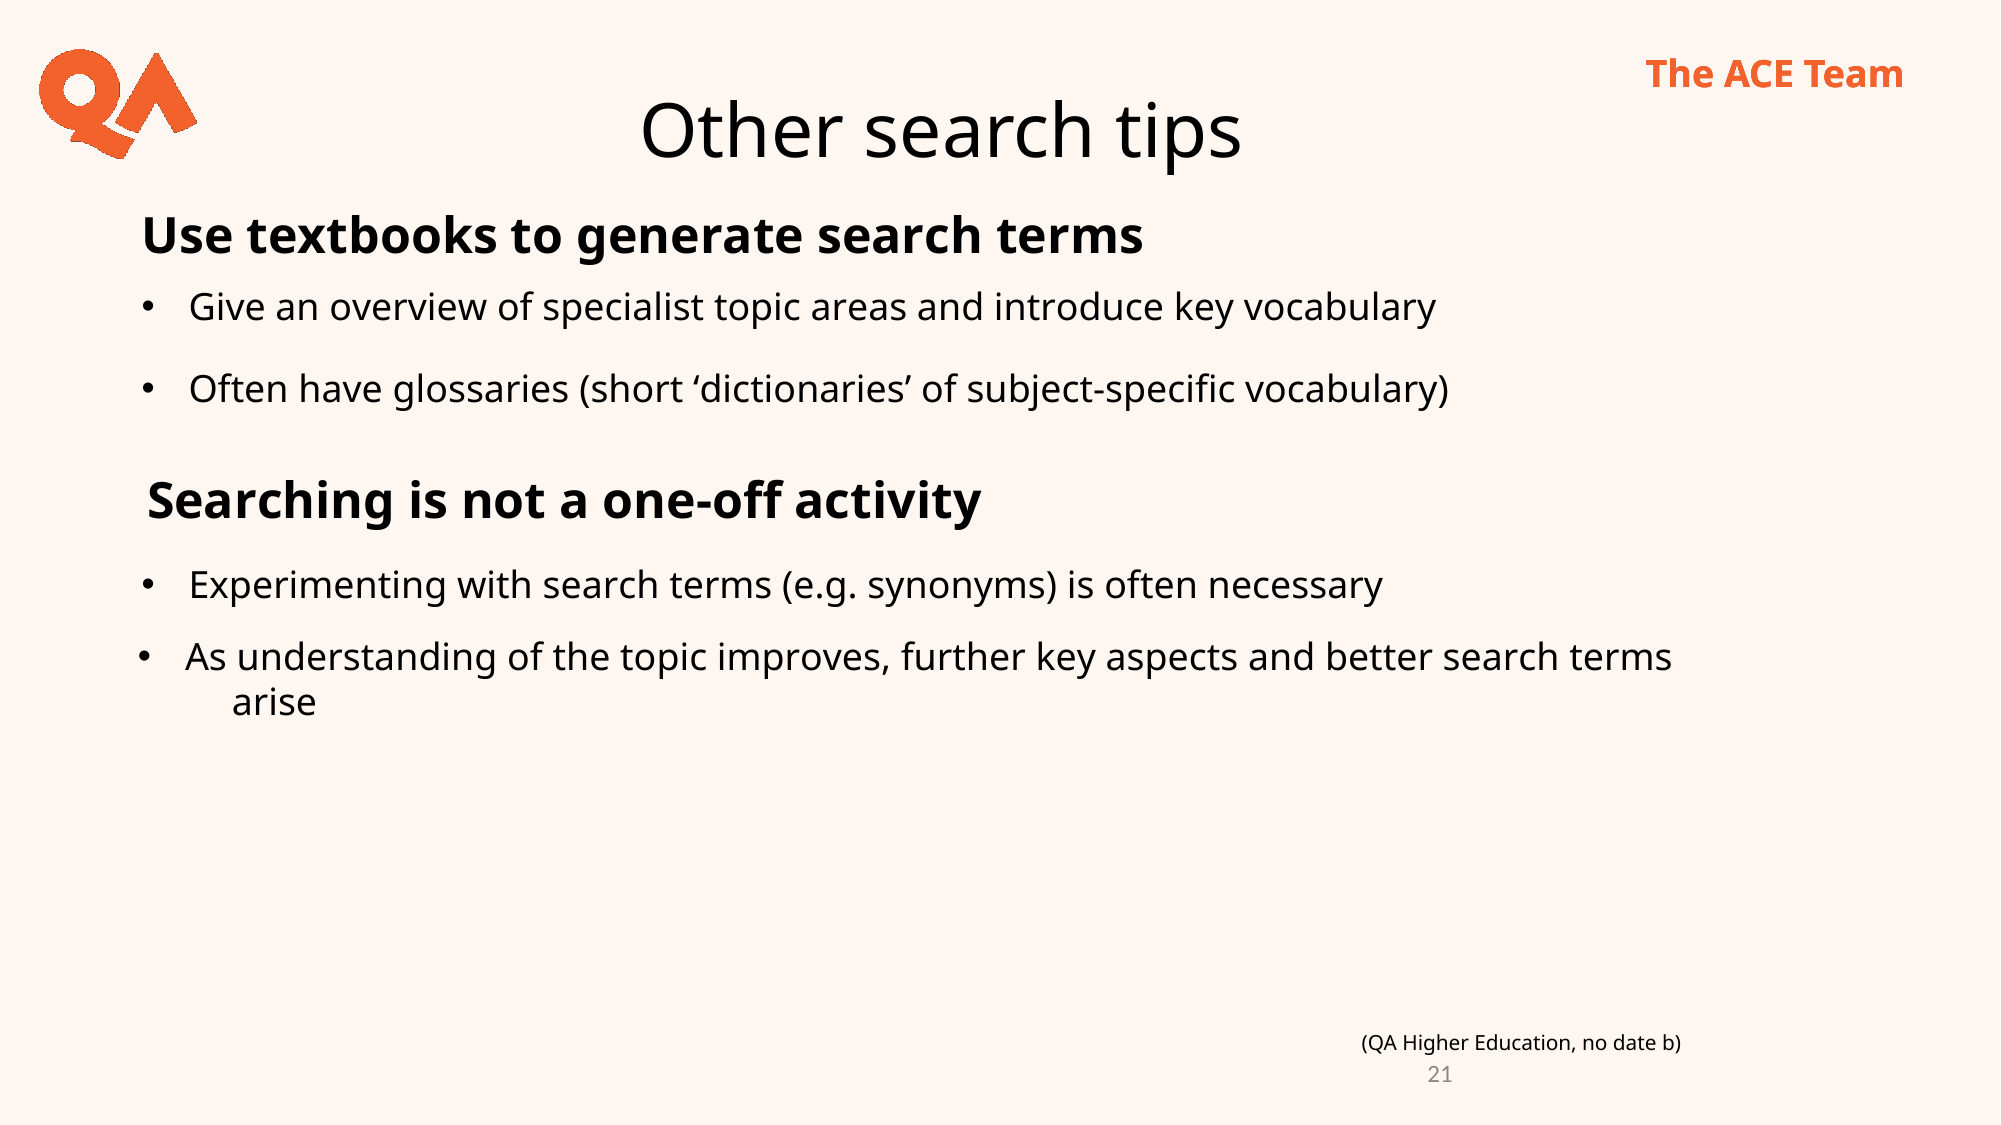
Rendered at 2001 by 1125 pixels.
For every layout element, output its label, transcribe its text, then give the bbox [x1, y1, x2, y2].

text_box Use textbooks to generate search terms [126, 196, 1863, 273]
text_box Searching is not a one-off activity [132, 460, 1868, 537]
text_box Experimenting with search terms (e.g. synonyms) is often necessary [126, 553, 1765, 614]
picture [39, 49, 173, 159]
text_box As understanding of the topic improves, further key aspects and better search terms arise [123, 625, 1761, 732]
text_box Give an overview of specialist topic areas and introduce key vocabulary [126, 275, 1765, 336]
text_box The ACE Team [1711, 43, 1920, 103]
text_box Other search tips [173, 0, 1711, 182]
text_box Often have glossaries (short ‘dictionaries’ of subject-specific vocabulary) [127, 357, 1789, 417]
text_box [1412, 1042, 1863, 1103]
text_box (QA Higher Education, no date b) [1346, 1022, 1726, 1063]
